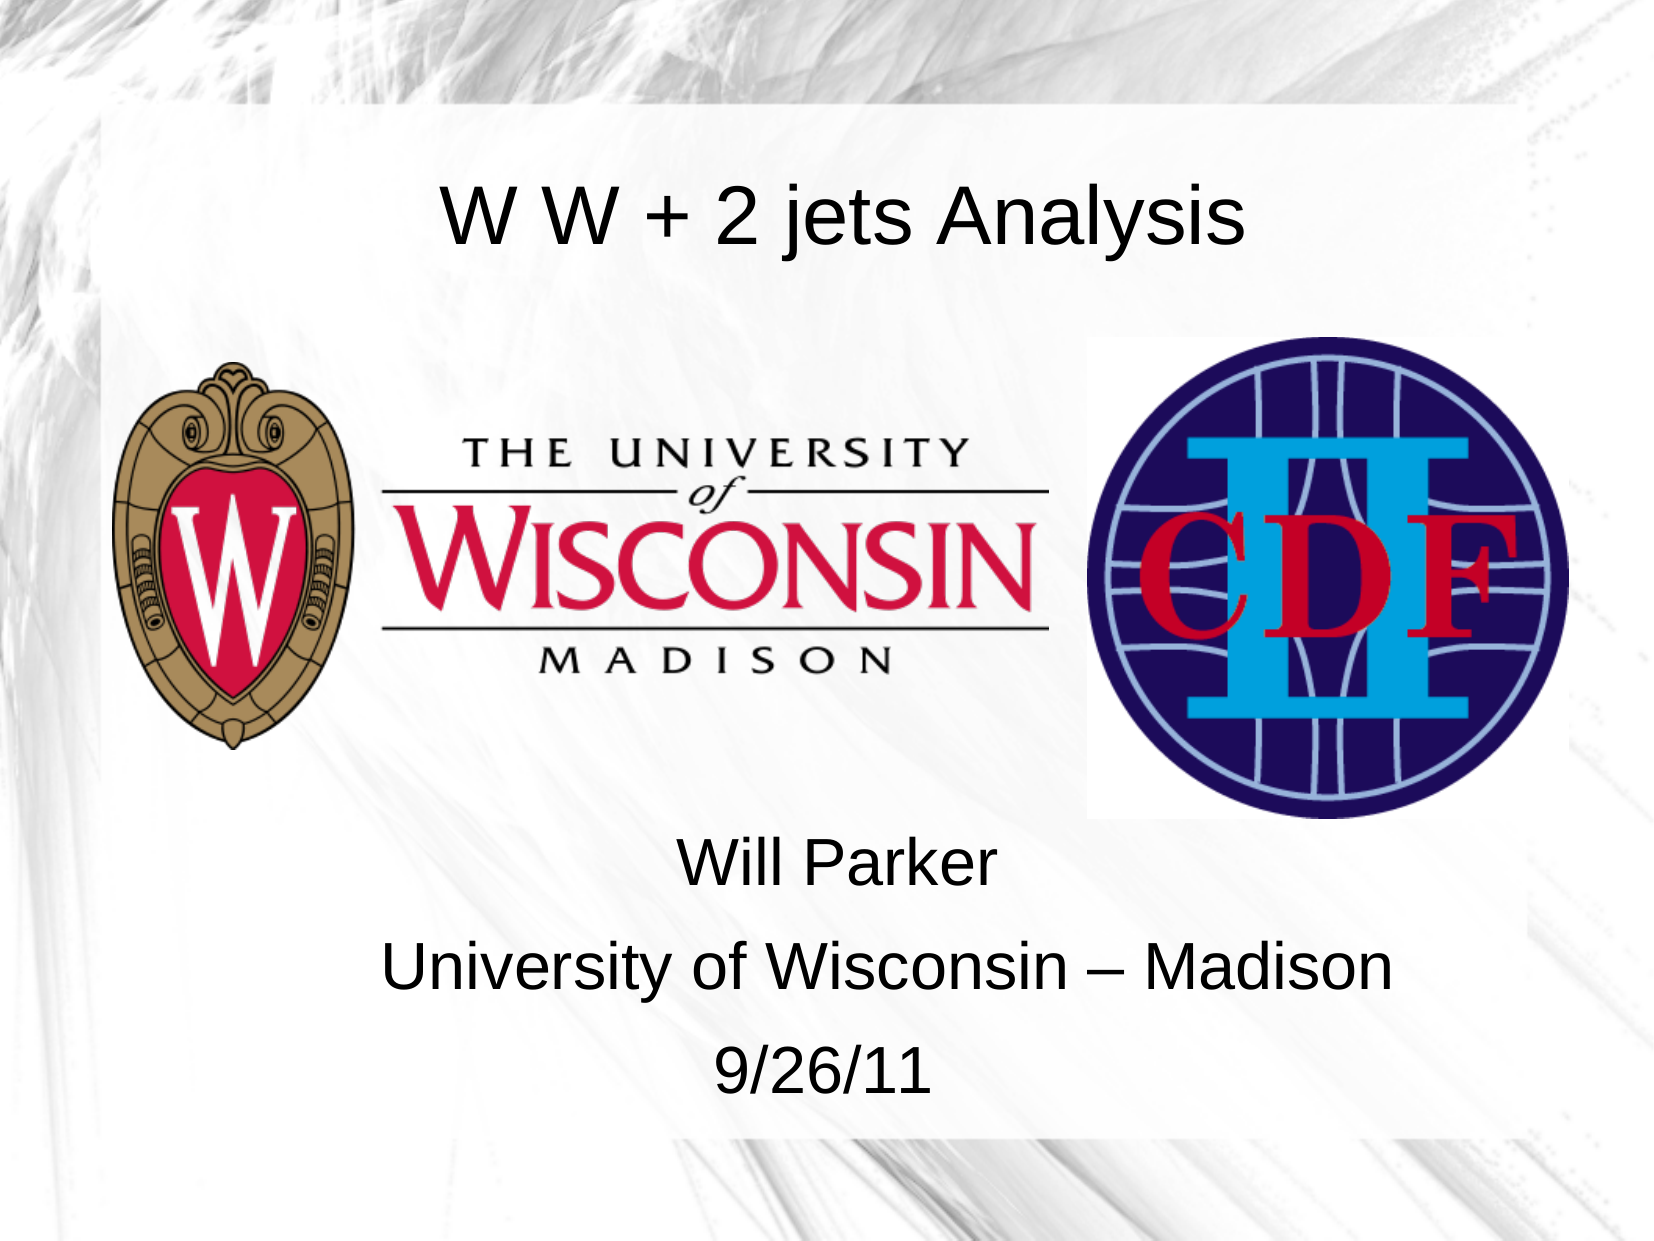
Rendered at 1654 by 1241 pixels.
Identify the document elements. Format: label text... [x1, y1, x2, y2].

title W W + 2 jets Analysis [187, 56, 1501, 376]
picture [0, 0, 1654, 1241]
list Will Parker University of Wisconsin – Madison 9/26/11 [309, 825, 1463, 1213]
